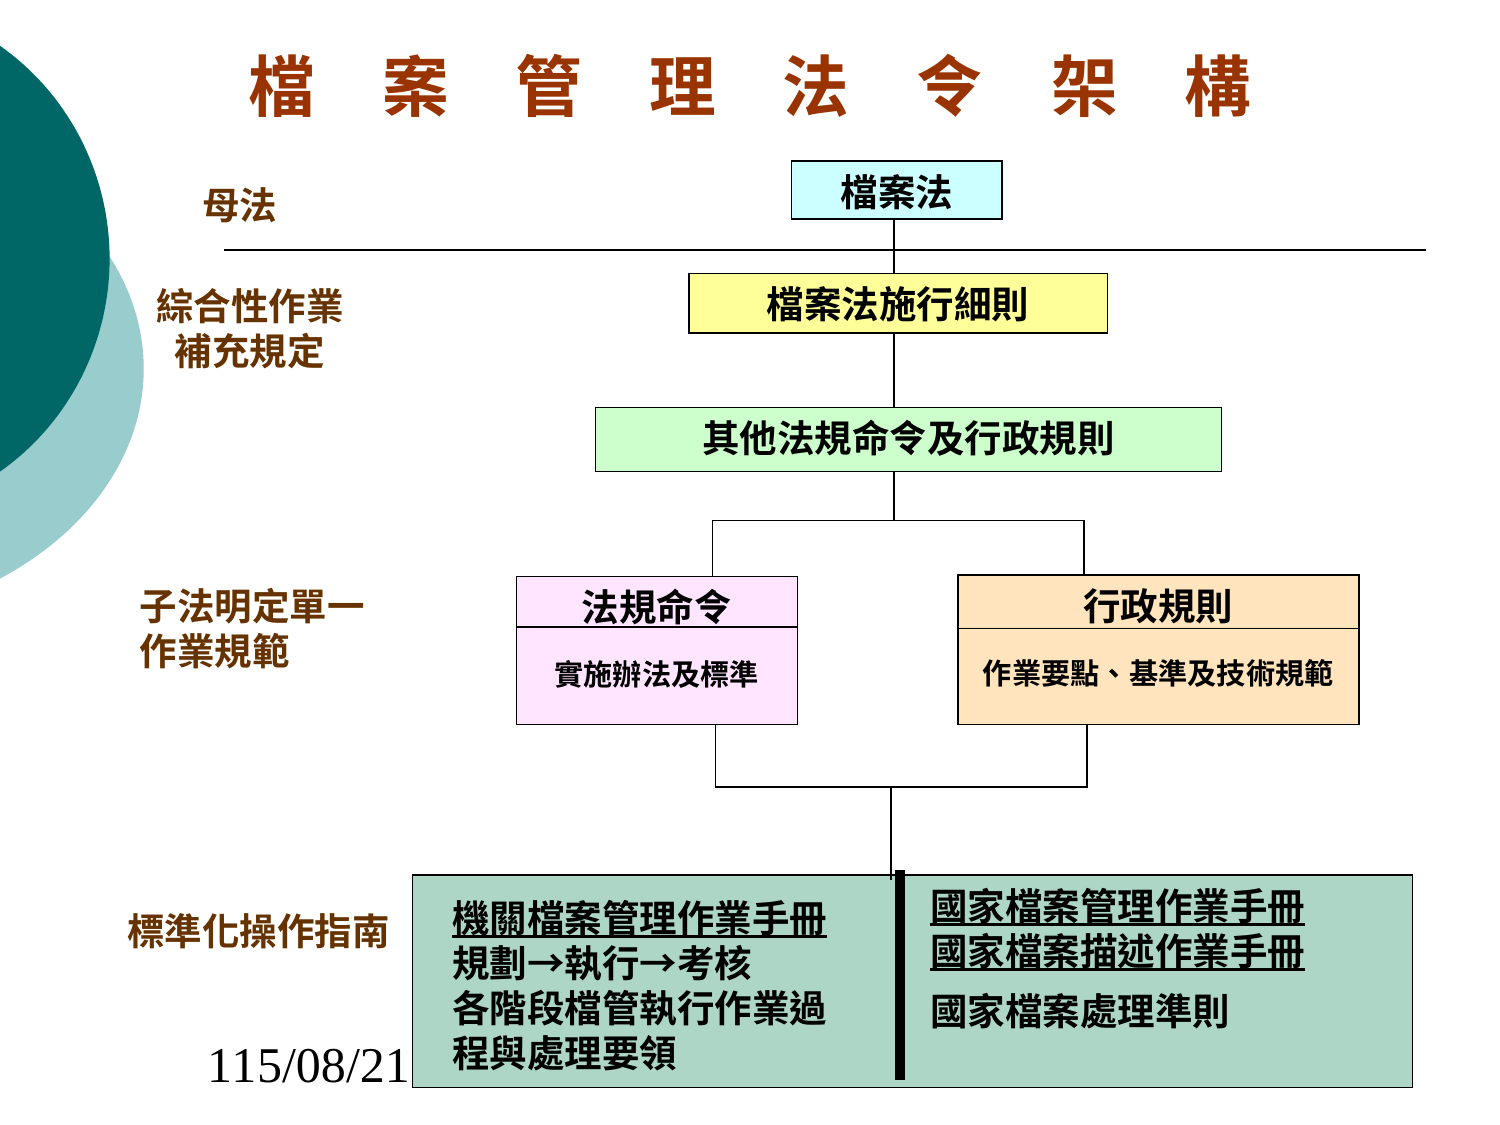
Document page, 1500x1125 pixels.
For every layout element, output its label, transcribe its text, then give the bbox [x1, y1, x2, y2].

text_box 子法明定單一作業規範 [125, 574, 401, 715]
text_box 機關檔案管理作業手冊 規劃→執行→考核 各階段檔管執行作業過程與處理要領 [437, 887, 863, 1083]
text_box 其他法規命令及行政規則 [595, 407, 1222, 472]
text_box 母法 [187, 174, 298, 214]
text_box 檔 案 管 理 法 令 架 構 [174, 37, 1326, 133]
text_box 母法 [212, 204, 229, 212]
text_box 檔案法 [791, 160, 1003, 219]
text_box 法規命令 實施辦法及標準 [516, 628, 798, 725]
text_box 國家檔案管理作業手冊 國家檔案描述作業手冊 國家檔案處理準則 [915, 874, 1400, 1086]
text_box 法規命令 實施辦法及標準 [516, 576, 798, 626]
text_box 檔案法施行細則 [689, 273, 1108, 334]
text_box 母法 [220, 193, 230, 200]
text_box 行政規則 作業要點、基準及技術規範 [957, 629, 1359, 725]
text_box 母法 [213, 193, 222, 200]
text_box 綜合性作業 補充規定 [112, 275, 388, 373]
text_box 標準化操作指南 [112, 899, 412, 1003]
text_box 行政規則 作業要點、基準及技術規範 [957, 575, 1359, 628]
text_box [412, 875, 1413, 1088]
